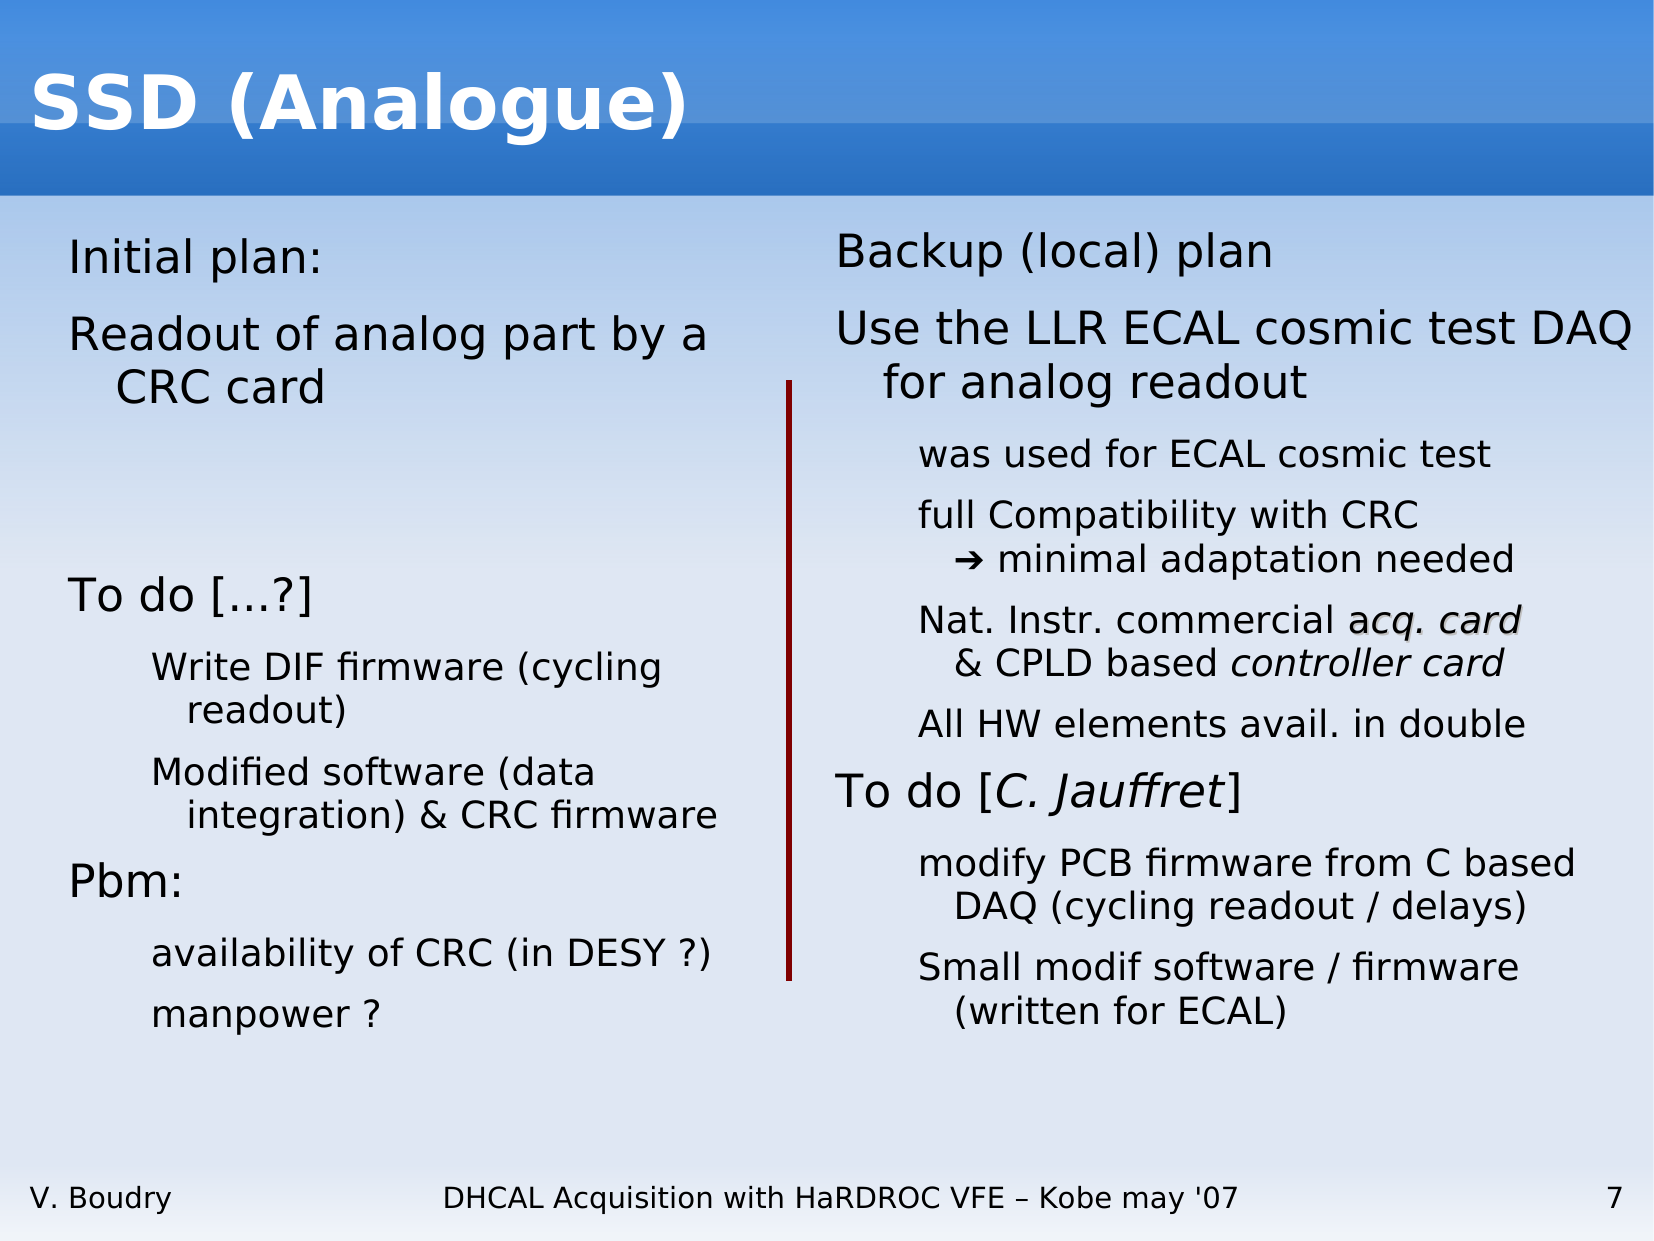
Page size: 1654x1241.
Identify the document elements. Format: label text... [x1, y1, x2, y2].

list Initial plan: Readout of analog part by a CRC card To do [...?] Write DIF firmware (cycling readout) Modified software (data integration) & CRC firmware Pbm: availability of CRC (in DESY ?) manpower ? [0, 231, 740, 1075]
picture [0, 0, 1654, 1241]
title SSD (Analogue) [29, 0, 1654, 207]
list Backup (local) plan Use the LLR ECAL cosmic test DAQ for analog readout was used for ECAL cosmic test full Compatibility with CRC ➔ minimal adaptation needed Nat. Instr. commercial acq. card & CPLD based controller card All HW elements avail. in double To do [C. Jauffret] modify PCB firmware from C based DAQ (cycling readout / delays) Small modif software / firmware (written for ECAL) [740, 225, 1638, 1139]
